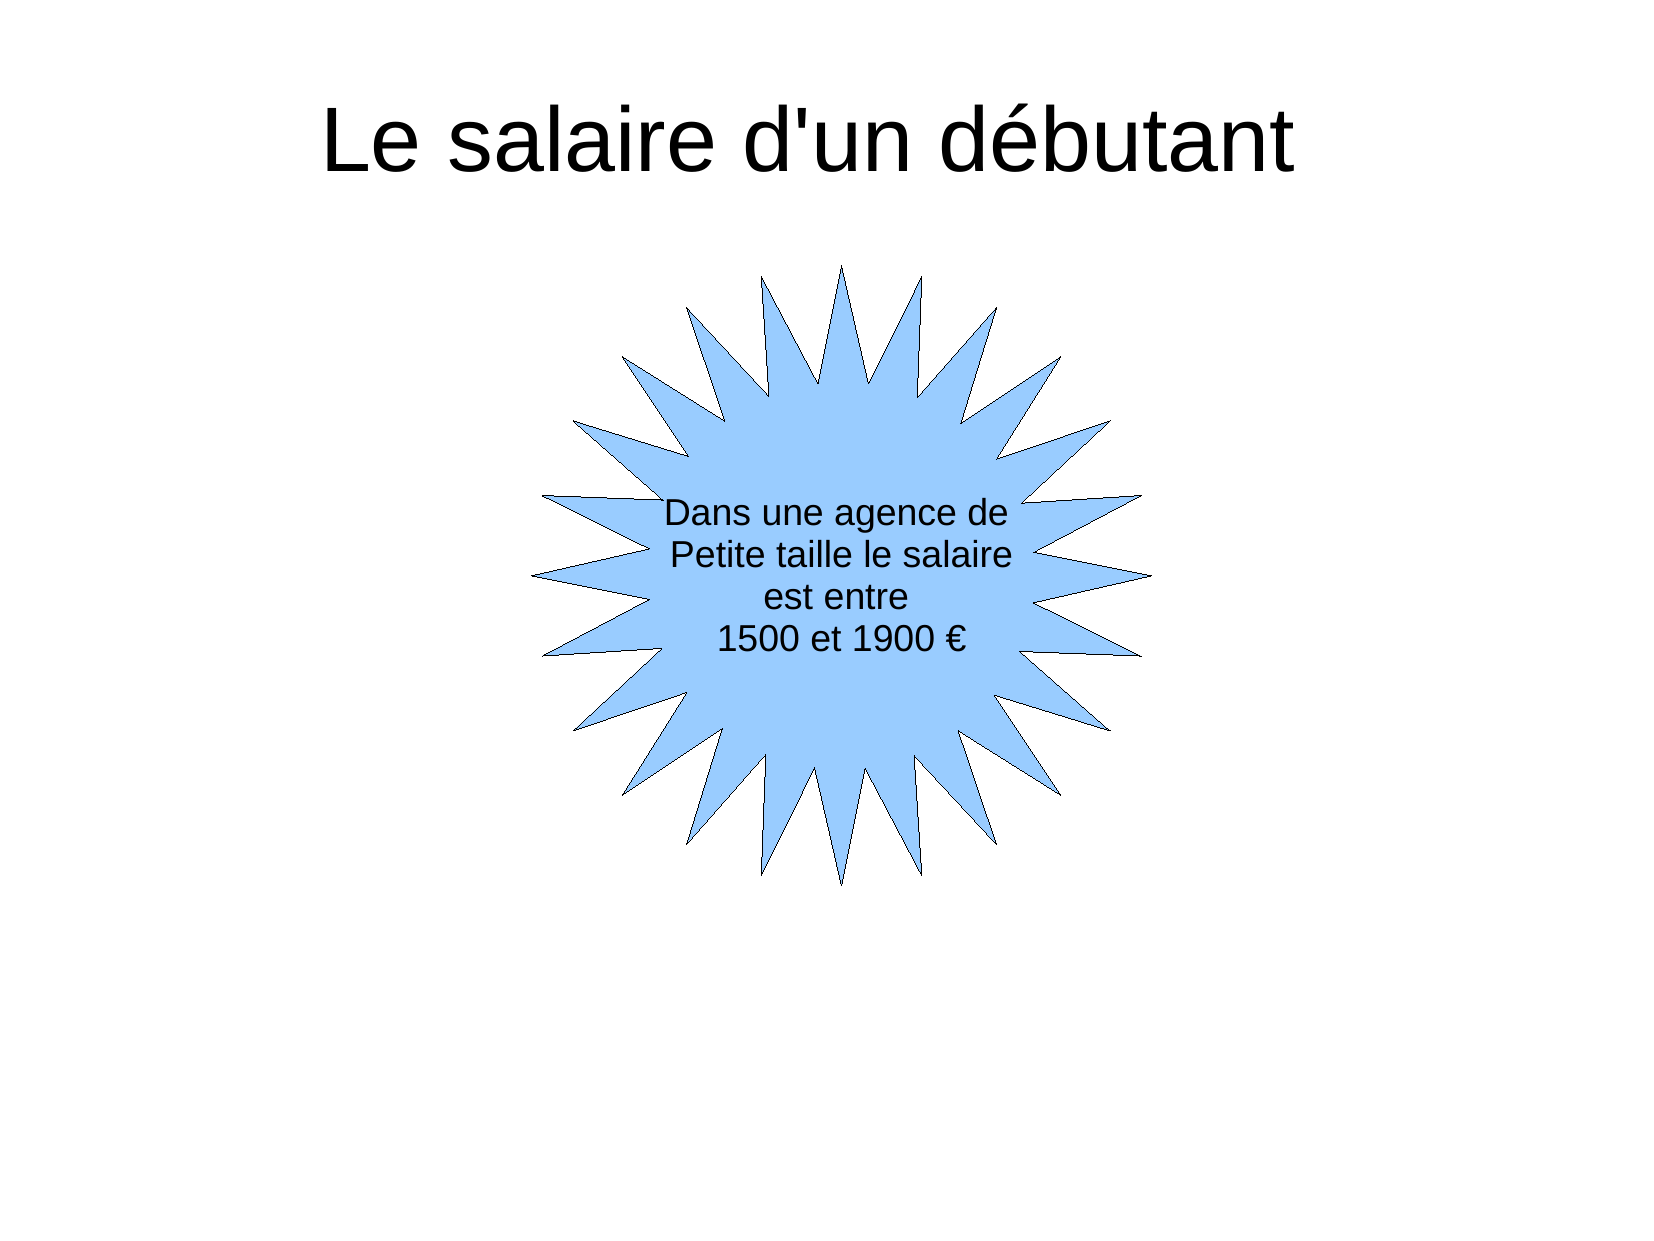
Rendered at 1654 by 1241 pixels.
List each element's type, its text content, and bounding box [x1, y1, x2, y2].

text_box Dans une agence de Petite taille le salaire est entre 1500 et 1900 € [531, 265, 1152, 886]
title Le salaire d'un débutant [76, 43, 1565, 237]
